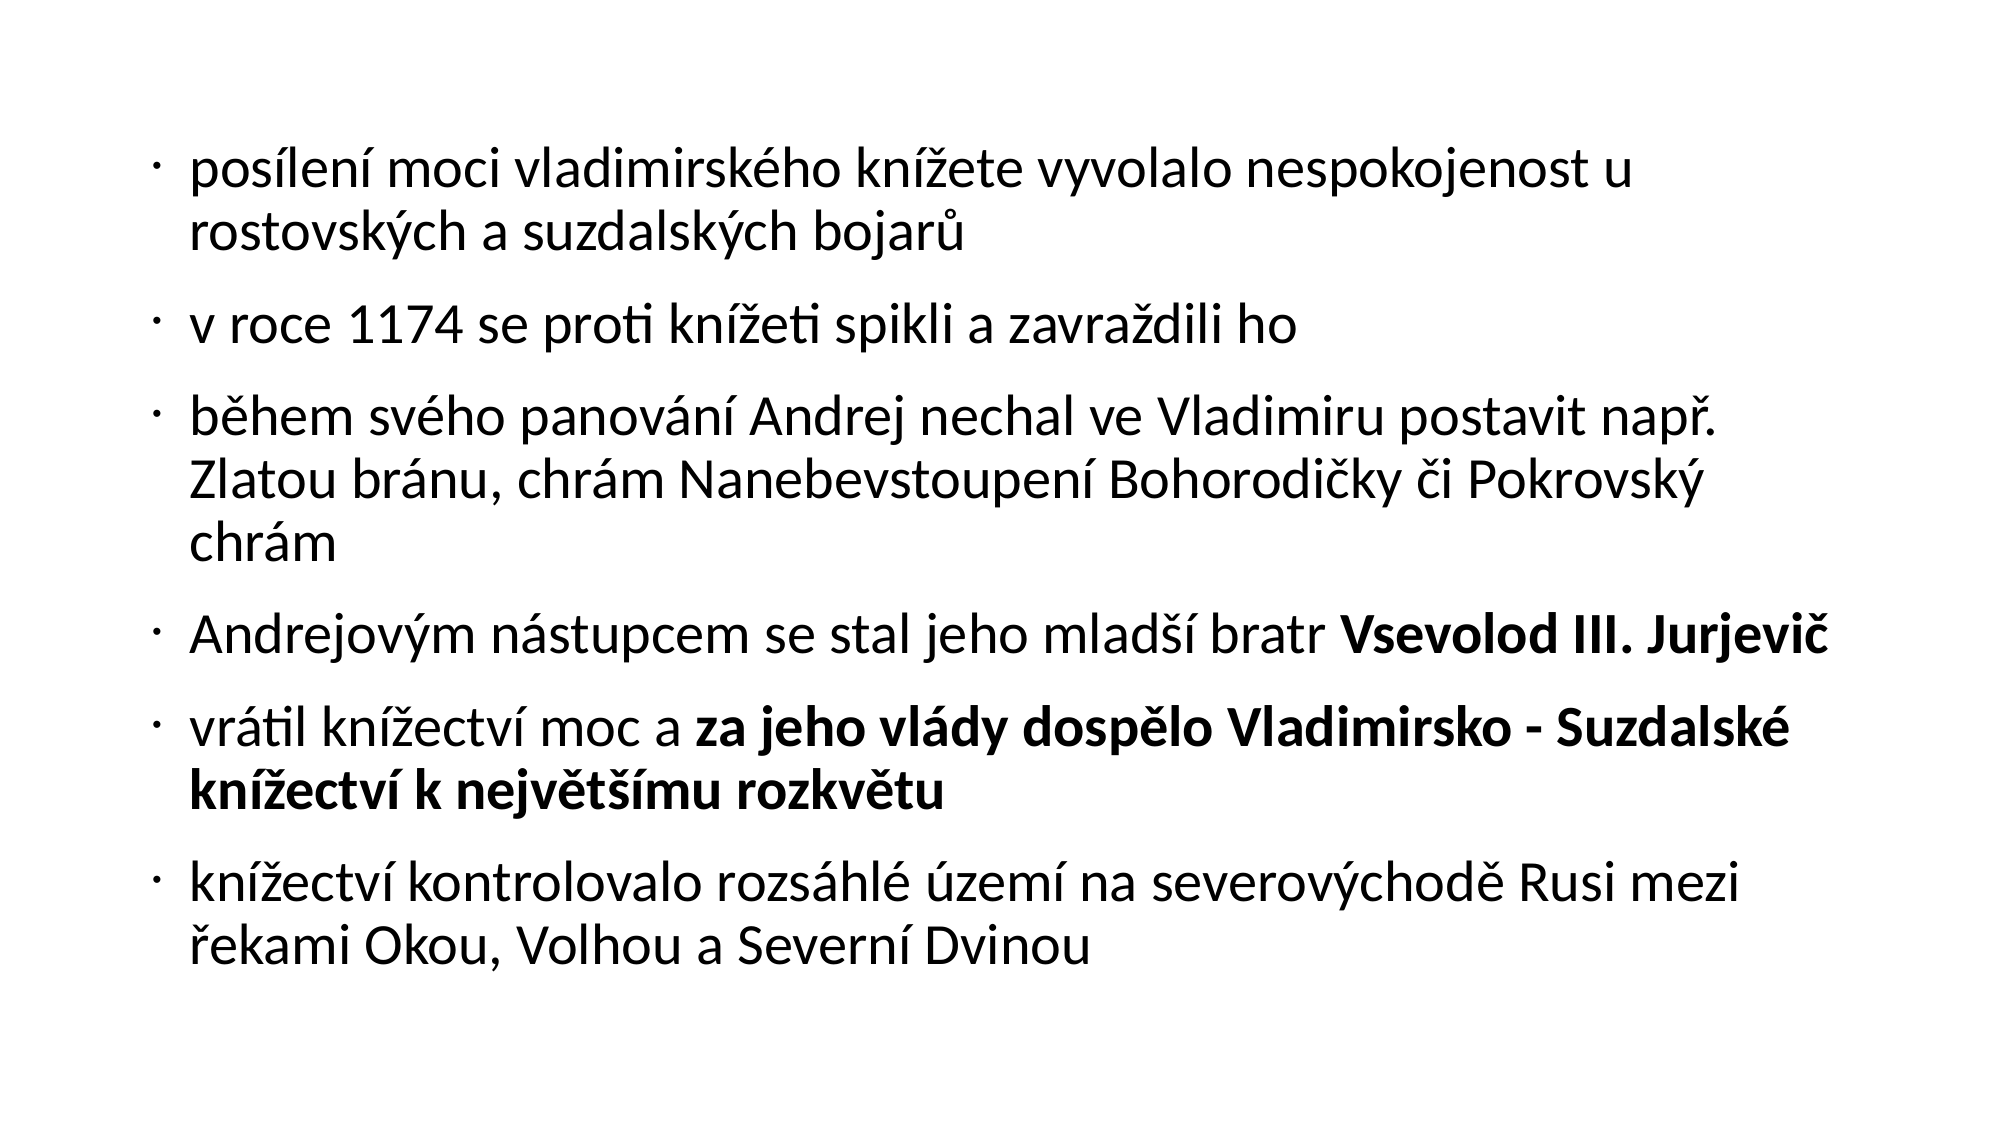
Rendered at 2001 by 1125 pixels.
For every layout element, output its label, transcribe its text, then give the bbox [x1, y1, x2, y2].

list posílení moci vladimirského knížete vyvolalo nespokojenost u rostovských a suzdalských bojarů v roce 1174 se proti knížeti spikli a zavraždili ho během svého panování Andrej nechal ve Vladimiru postavit např. Zlatou bránu, chrám Nanebevstoupení Bohorodičky či Pokrovský chrám Andrejovým nástupcem se stal jeho mladší bratr Vsevolod III. Jurjevič vrátil knížectví moc a za jeho vlády dospělo Vladimirsko - Suzdalské knížectví k největšímu rozkvětu knížectví kontrolovalo rozsáhlé území na severovýchodě Rusi mezi řekami Okou, Volhou a Severní Dvinou [137, 129, 1863, 1014]
